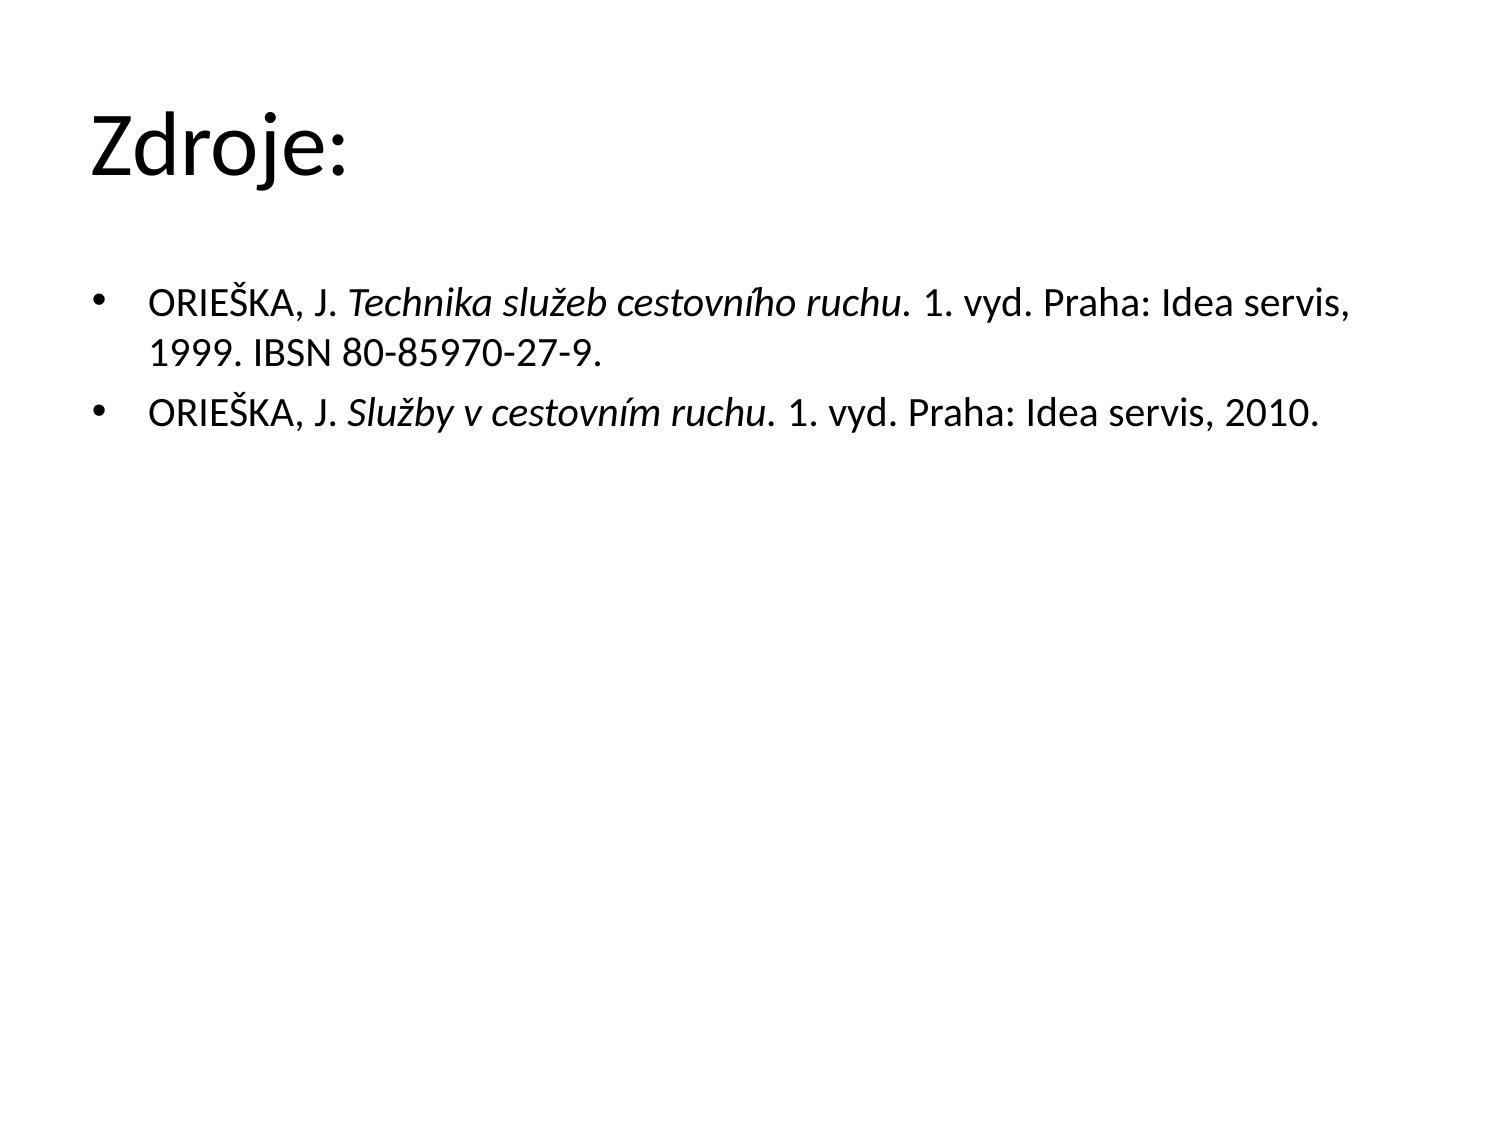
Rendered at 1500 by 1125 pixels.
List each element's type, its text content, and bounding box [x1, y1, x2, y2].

list ORIEŠKA, J. Technika služeb cestovního ruchu. 1. vyd. Praha: Idea servis, 1999. IBSN 80-85970-27-9. ORIEŠKA, J. Služby v cestovním ruchu. 1. vyd. Praha: Idea servis, 2010. [76, 267, 1427, 1010]
title Zdroje: [75, 45, 1426, 233]
